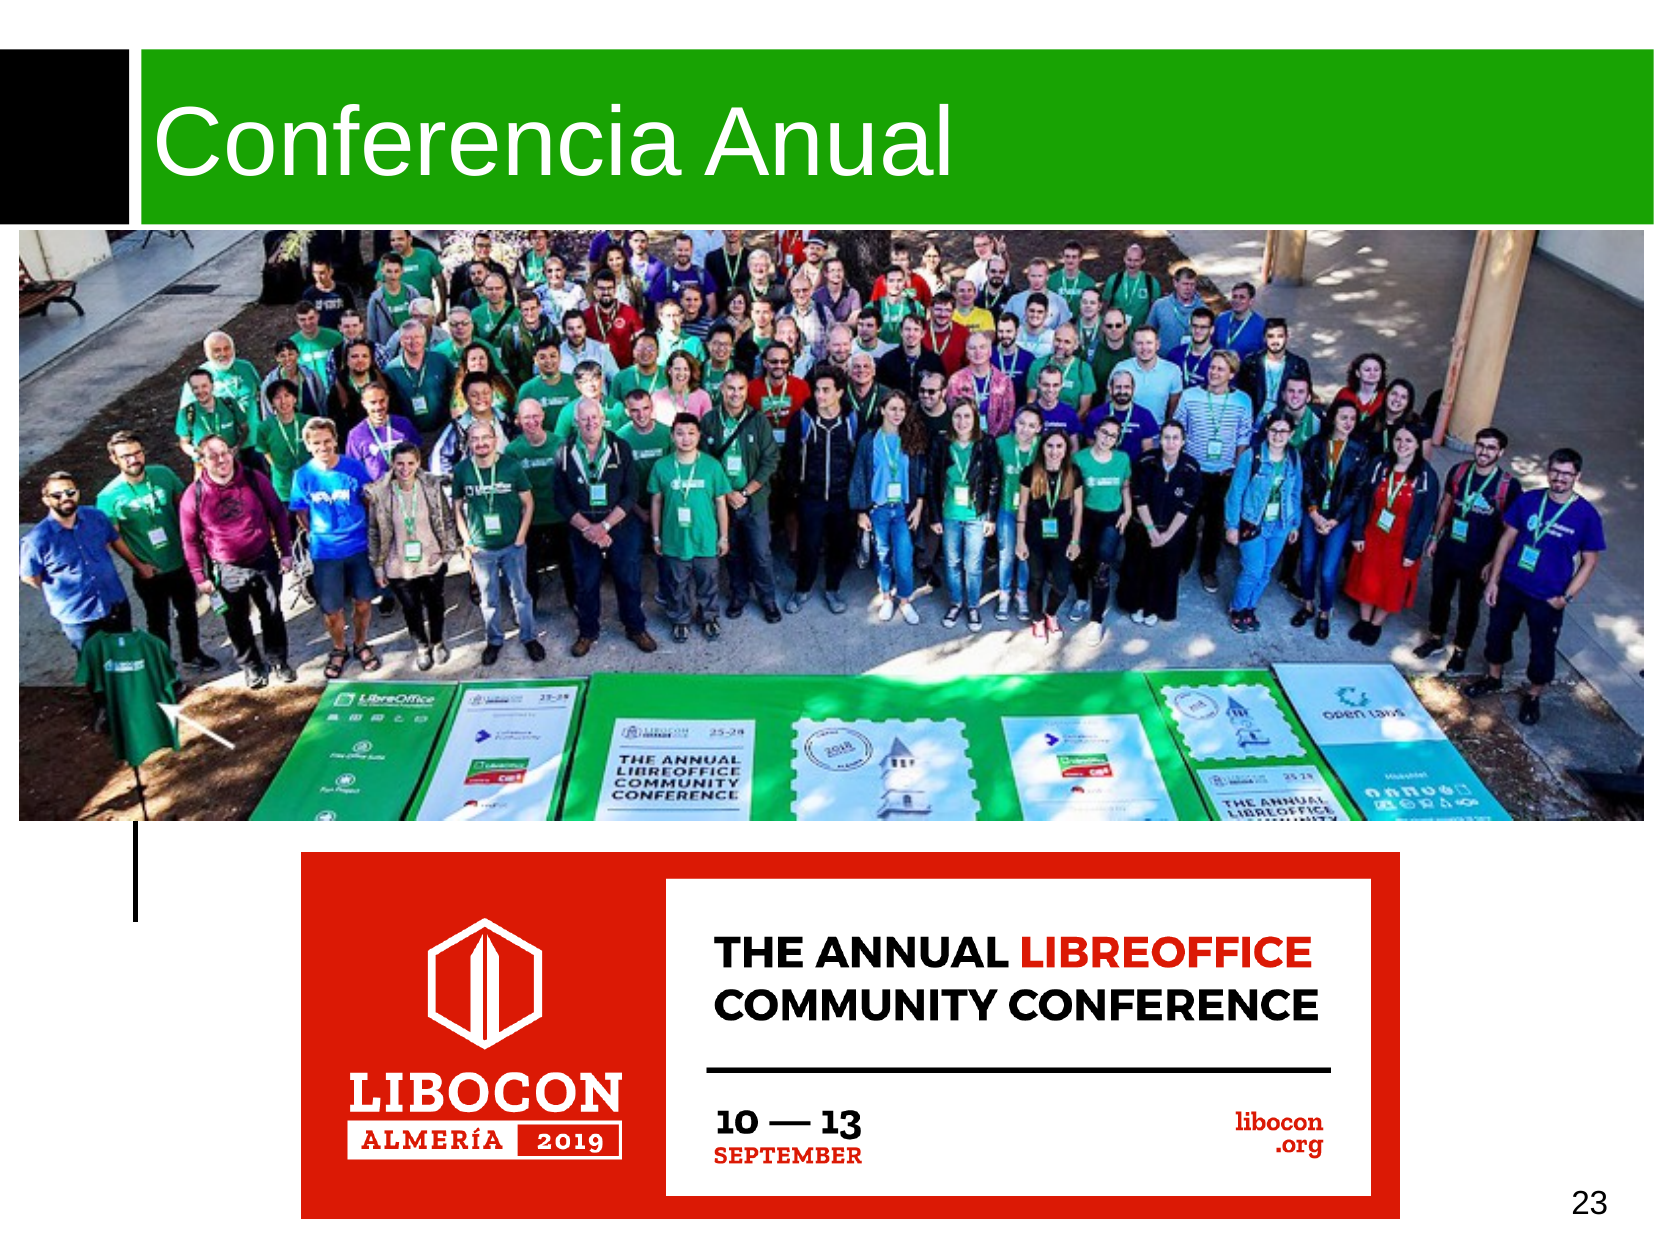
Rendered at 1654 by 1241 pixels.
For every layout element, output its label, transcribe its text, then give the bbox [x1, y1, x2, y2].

title Conferencia Anual [152, 72, 1654, 211]
picture [301, 852, 1400, 1219]
picture [19, 230, 1644, 821]
picture [1385, 771, 1428, 780]
